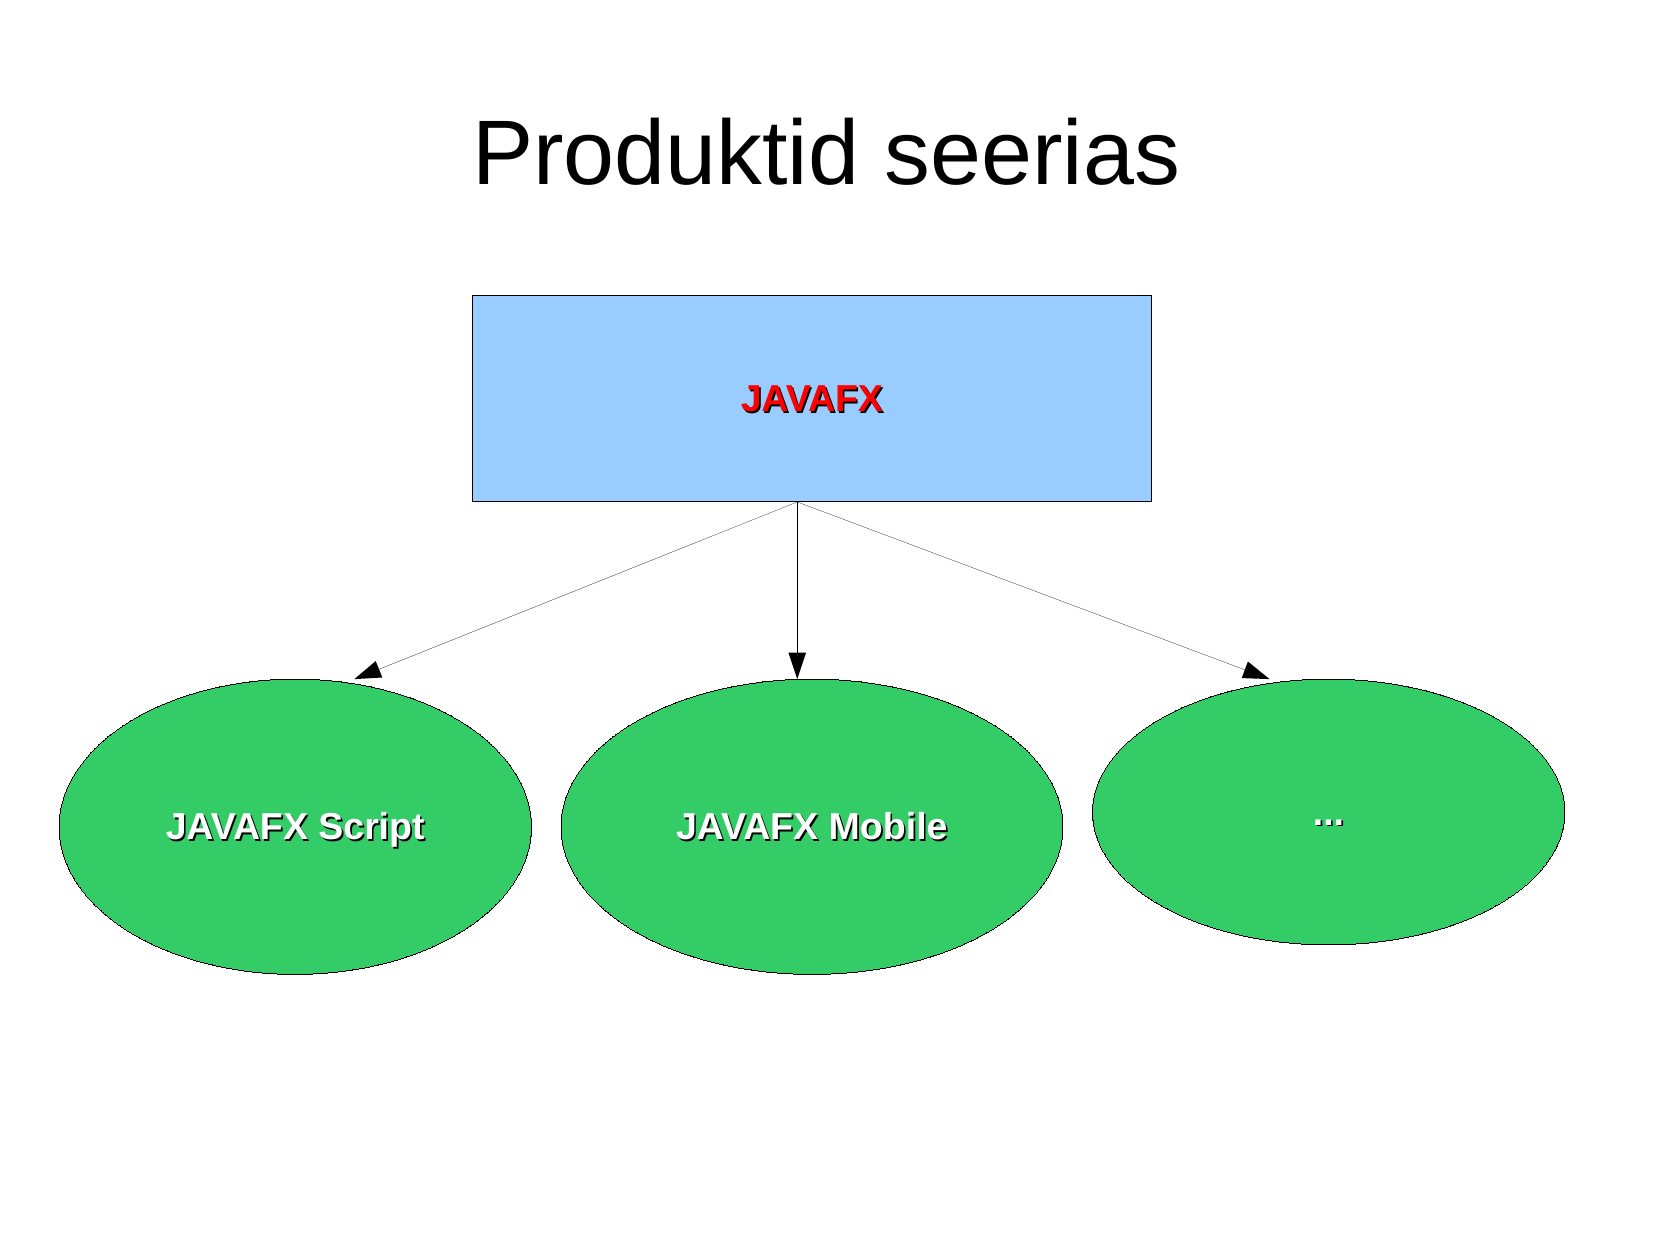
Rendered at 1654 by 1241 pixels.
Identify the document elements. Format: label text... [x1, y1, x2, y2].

text_box ... [1092, 679, 1565, 945]
text_box JAVAFX Mobile [561, 679, 1063, 975]
text_box JAVAFX Script [59, 679, 532, 975]
text_box JAVAFX [472, 295, 1152, 502]
title Produktid seerias [82, 49, 1571, 257]
